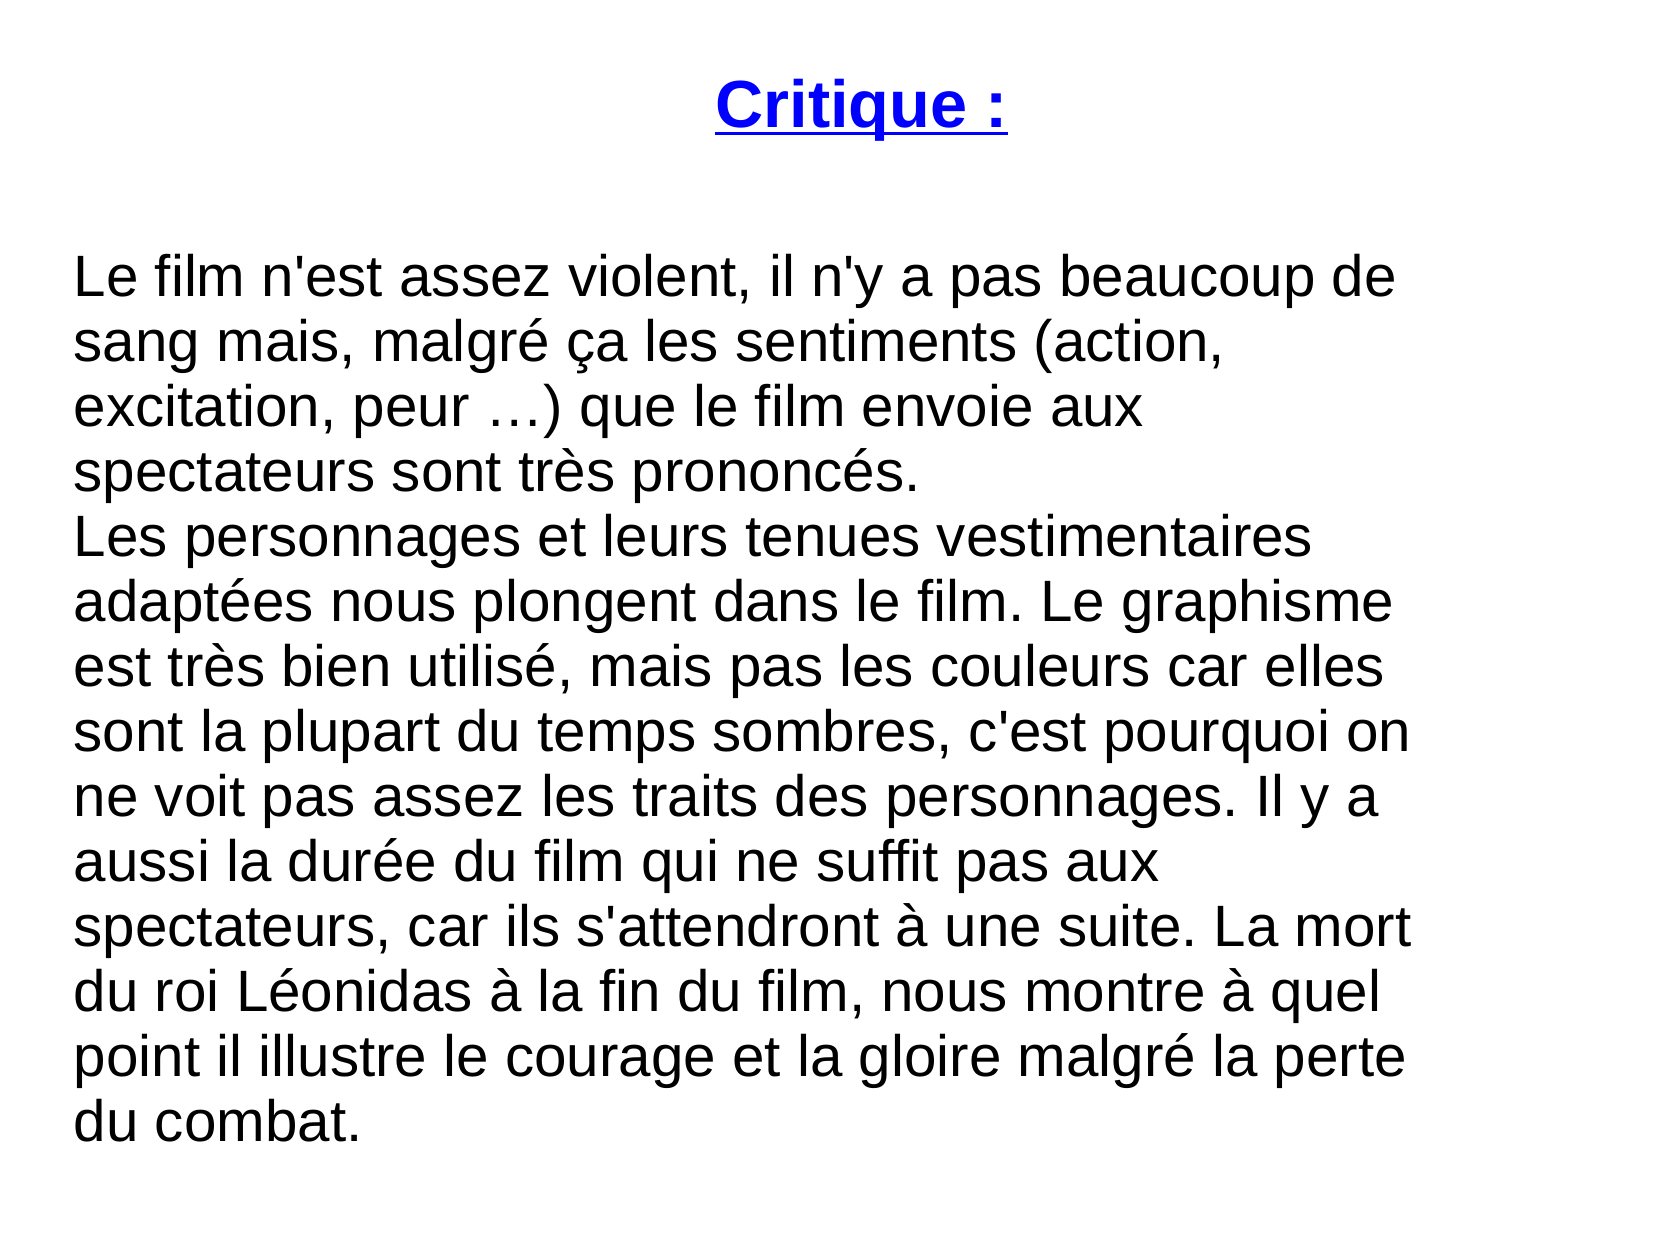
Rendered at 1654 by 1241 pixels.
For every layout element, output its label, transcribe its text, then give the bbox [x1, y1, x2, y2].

list Critique : [47, 67, 1625, 1211]
text_box Le film n'est assez violent, il n'y a pas beaucoup de sang mais, malgré ça les sentiments (action, excitation, peur …) que le film envoie aux spectateurs sont très prononcés. Les personnages et leurs tenues vestimentaires adaptées nous plongent dans le film. Le graphisme est très bien utilisé, mais pas les couleurs car elles sont la plupart du temps sombres, c'est pourquoi on ne voit pas assez les traits des personnages. Il y a aussi la durée du film qui ne suffit pas aux spectateurs, car ils s'attendront à une suite. La mort du roi Léonidas à la fin du film, nous montre à quel point il illustre le courage et la gloire malgré la perte du combat. [59, 236, 1477, 1159]
